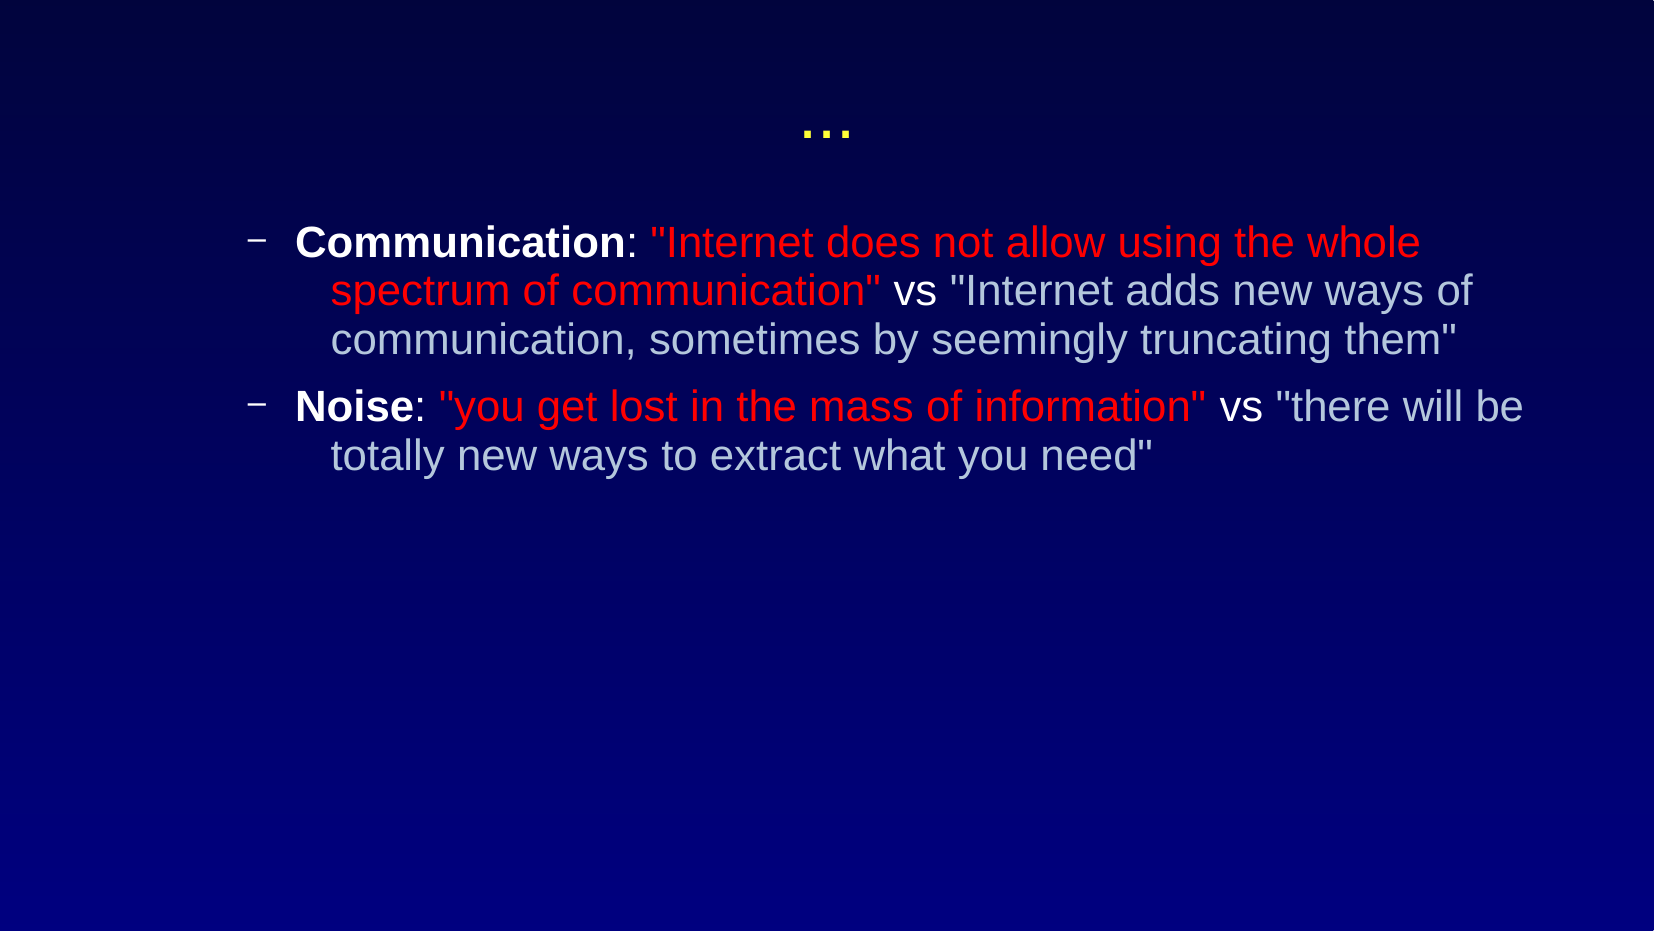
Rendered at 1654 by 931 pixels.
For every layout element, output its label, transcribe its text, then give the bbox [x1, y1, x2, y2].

list Communication: "Internet does not allow using the whole spectrum of communication" vs "Internet adds new ways of communication, sometimes by seemingly truncating them" Noise: "you get lost in the mass of information" vs "there will be totally new ways to extract what you need" [82, 217, 1571, 758]
title ... [82, 37, 1571, 193]
